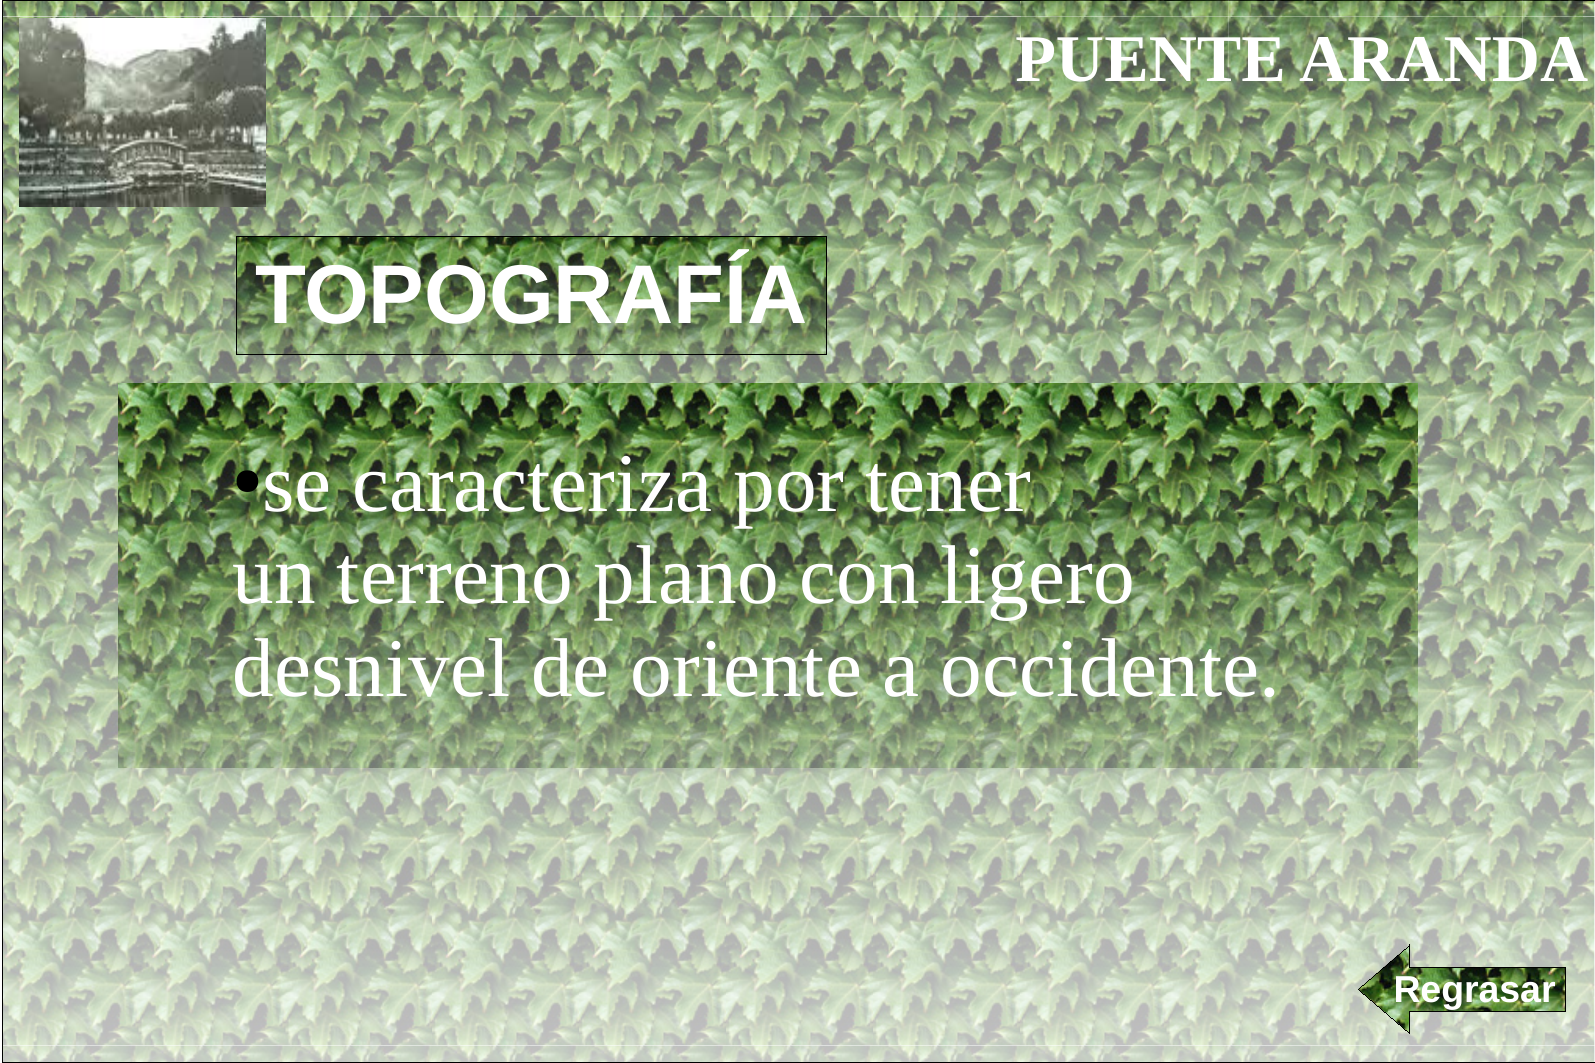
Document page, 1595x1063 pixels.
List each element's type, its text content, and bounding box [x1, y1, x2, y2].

text_box TOPOGRAFÍA [236, 236, 827, 355]
text_box PUENTE ARANDA [1021, 0, 1583, 119]
text_box se caracteriza por tener un terreno plano con ligero desnivel de oriente a occidente. [118, 383, 1418, 768]
picture [19, 18, 266, 207]
text_box Regrasar [1358, 944, 1566, 1034]
